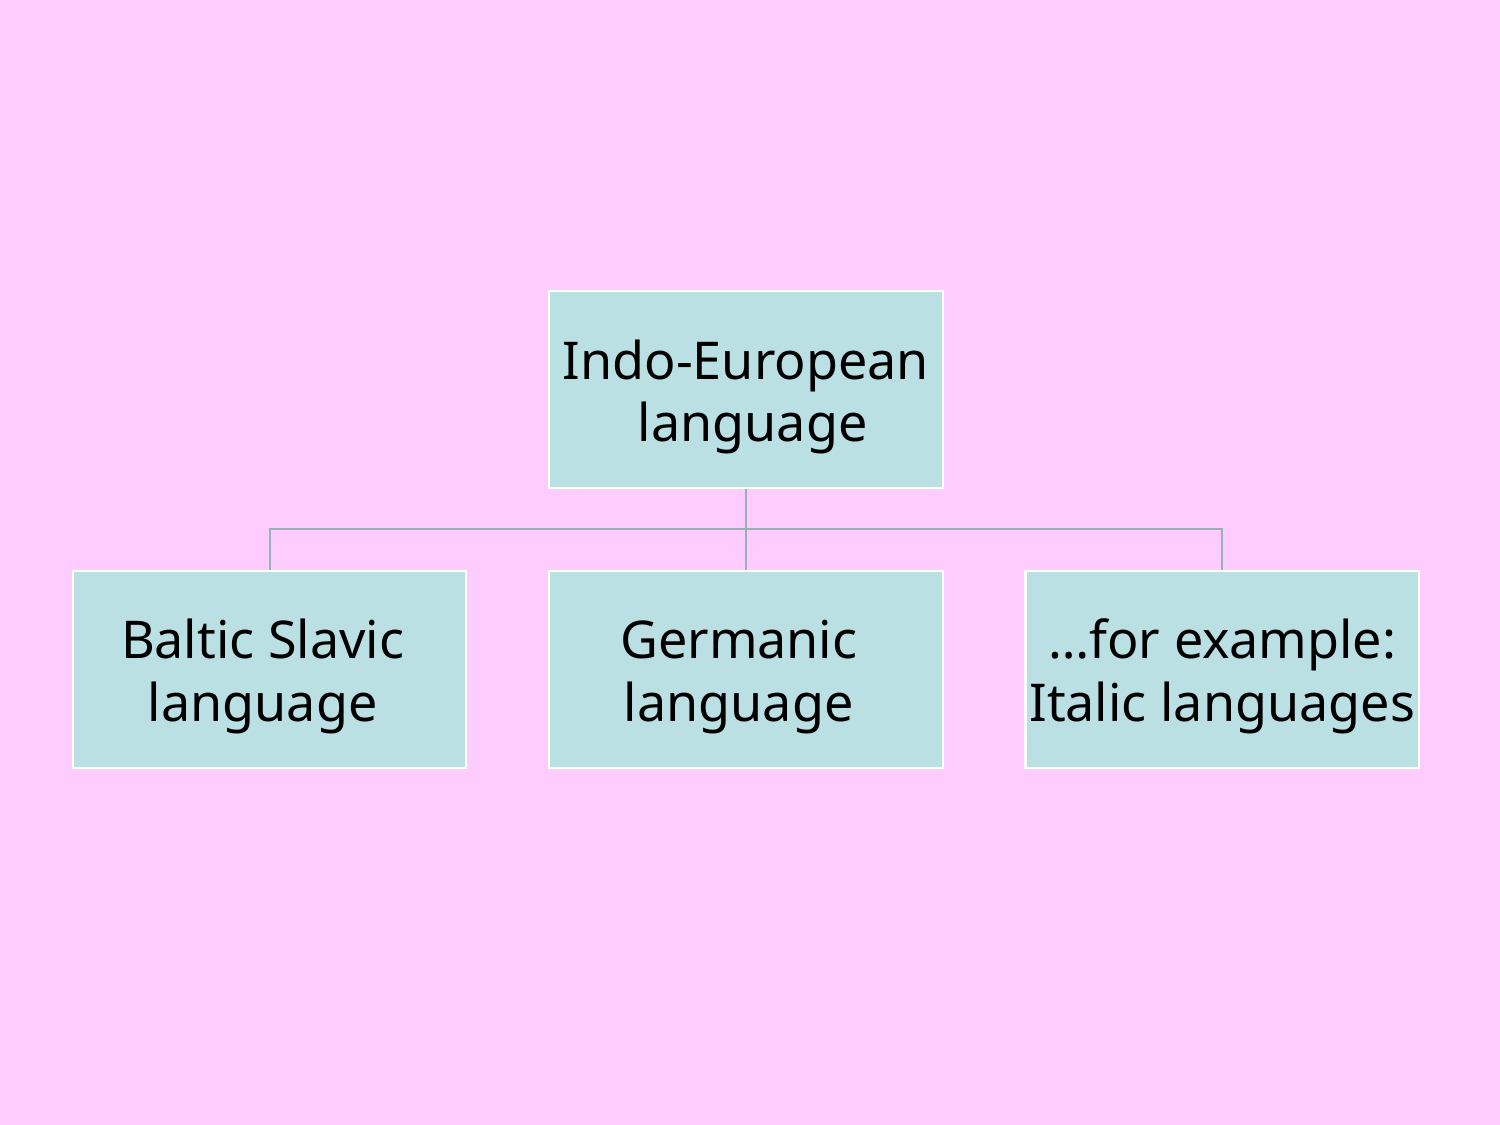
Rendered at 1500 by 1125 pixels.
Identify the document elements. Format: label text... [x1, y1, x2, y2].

text_box Baltic Slavic language [72, 570, 467, 768]
text_box …for example: Italic languages [1025, 570, 1420, 768]
text_box Germanic language [549, 570, 943, 768]
text_box Indo-European language [549, 291, 943, 489]
